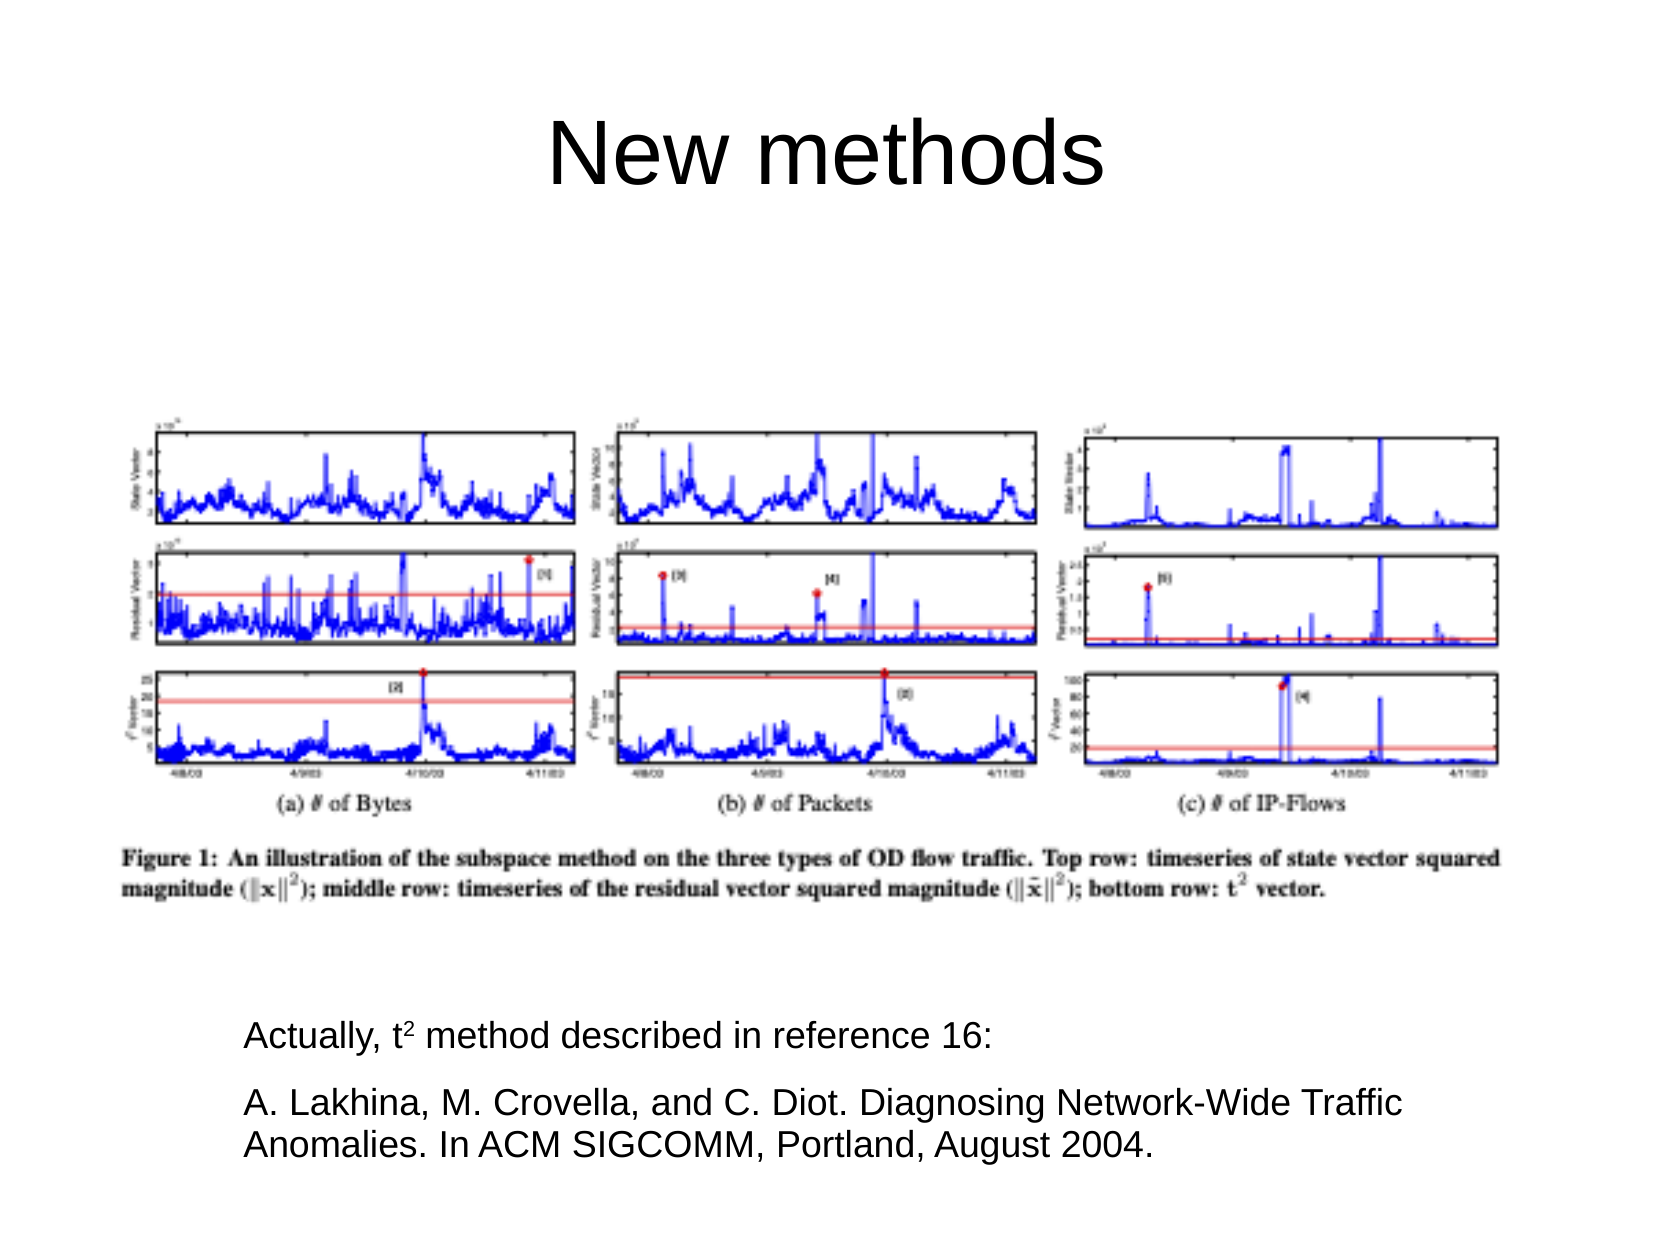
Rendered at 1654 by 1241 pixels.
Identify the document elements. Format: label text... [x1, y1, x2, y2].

text_box Actually, t2 method described in reference 16: A. Lakhina, M. Crovella, and C. Diot. Diagnosing Network-Wide Traffic Anomalies. In ACM SIGCOMM, Portland, August 2004. [228, 1007, 1427, 1228]
title New methods [82, 49, 1571, 257]
picture [82, 377, 1571, 922]
